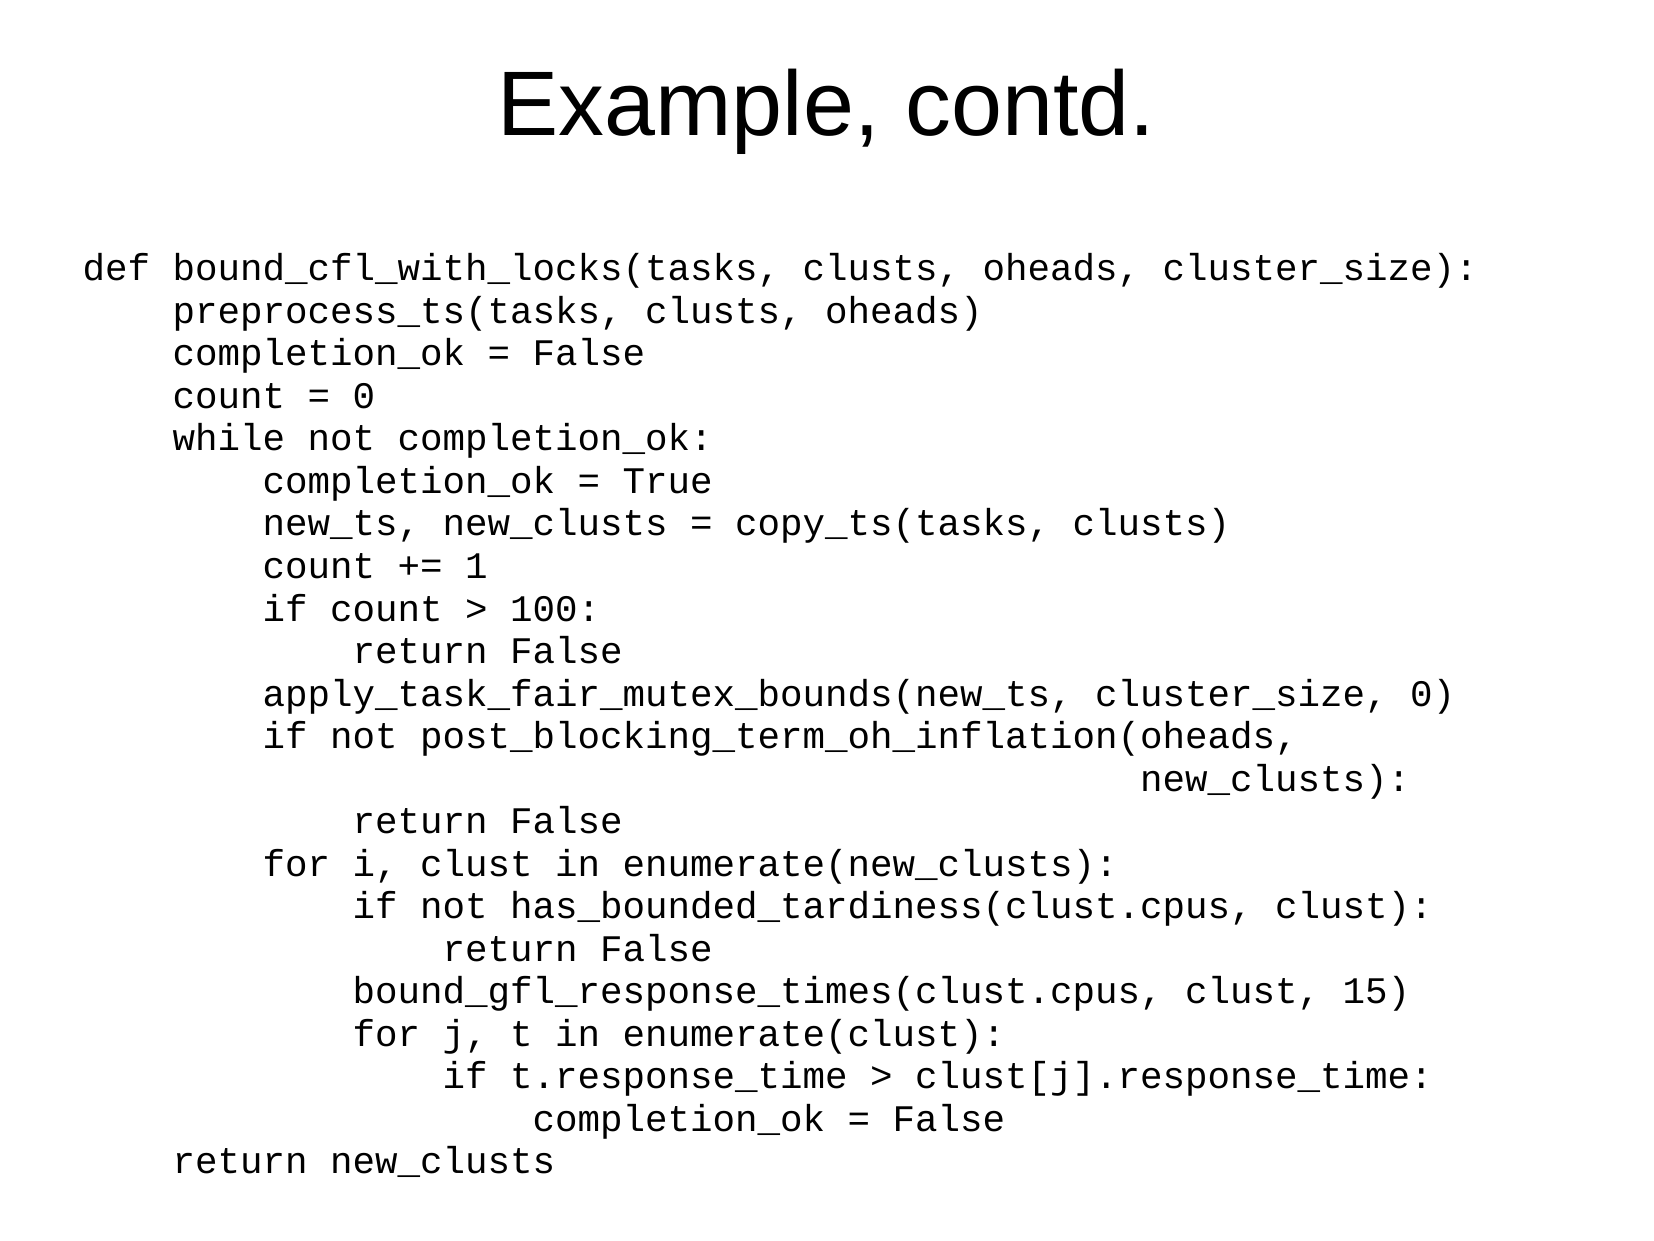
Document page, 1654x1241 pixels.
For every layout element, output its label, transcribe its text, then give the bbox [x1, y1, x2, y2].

title Example, contd. [82, 0, 1571, 207]
list def bound_cfl_with_locks(tasks, clusts, oheads, cluster_size): preprocess_ts(tasks, clusts, oheads) completion_ok = False count = 0 while not completion_ok: completion_ok = True new_ts, new_clusts = copy_ts(tasks, clusts) count += 1 if count > 100: return False apply_task_fair_mutex_bounds(new_ts, cluster_size, 0) if not post_blocking_term_oh_inflation(oheads, new_clusts): return False for i, clust in enumerate(new_clusts): if not has_bounded_tardiness(clust.cpus, clust): return False bound_gfl_response_times(clust.cpus, clust, 15) for j, t in enumerate(clust): if t.response_time > clust[j].response_time: completion_ok = False return new_clusts [82, 207, 1571, 1216]
